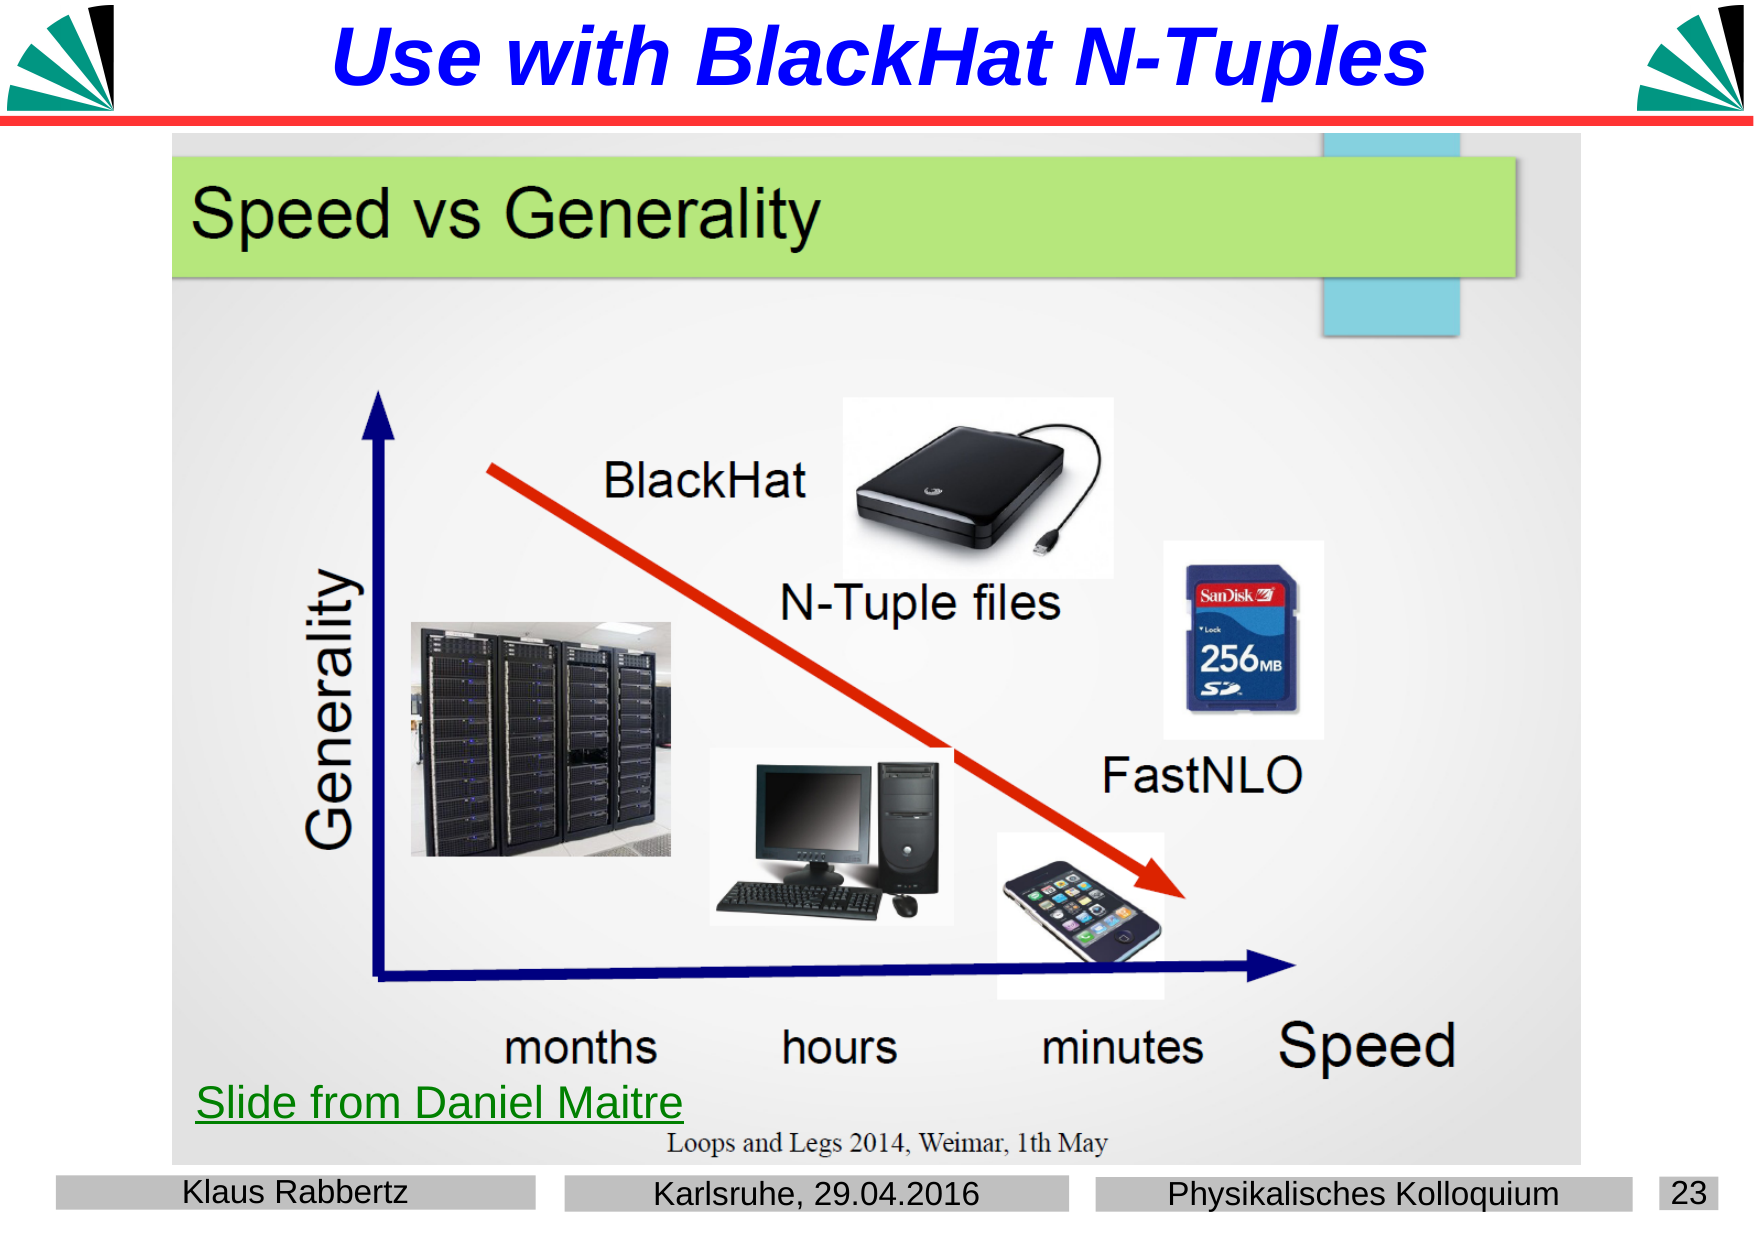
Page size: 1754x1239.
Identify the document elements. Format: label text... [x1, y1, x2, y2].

title Use with BlackHat N-Tuples [129, 0, 1631, 114]
picture [1637, 5, 1744, 112]
picture [172, 133, 1581, 1165]
text_box Slide from Daniel Maitre [183, 1071, 697, 1135]
picture [7, 5, 114, 112]
